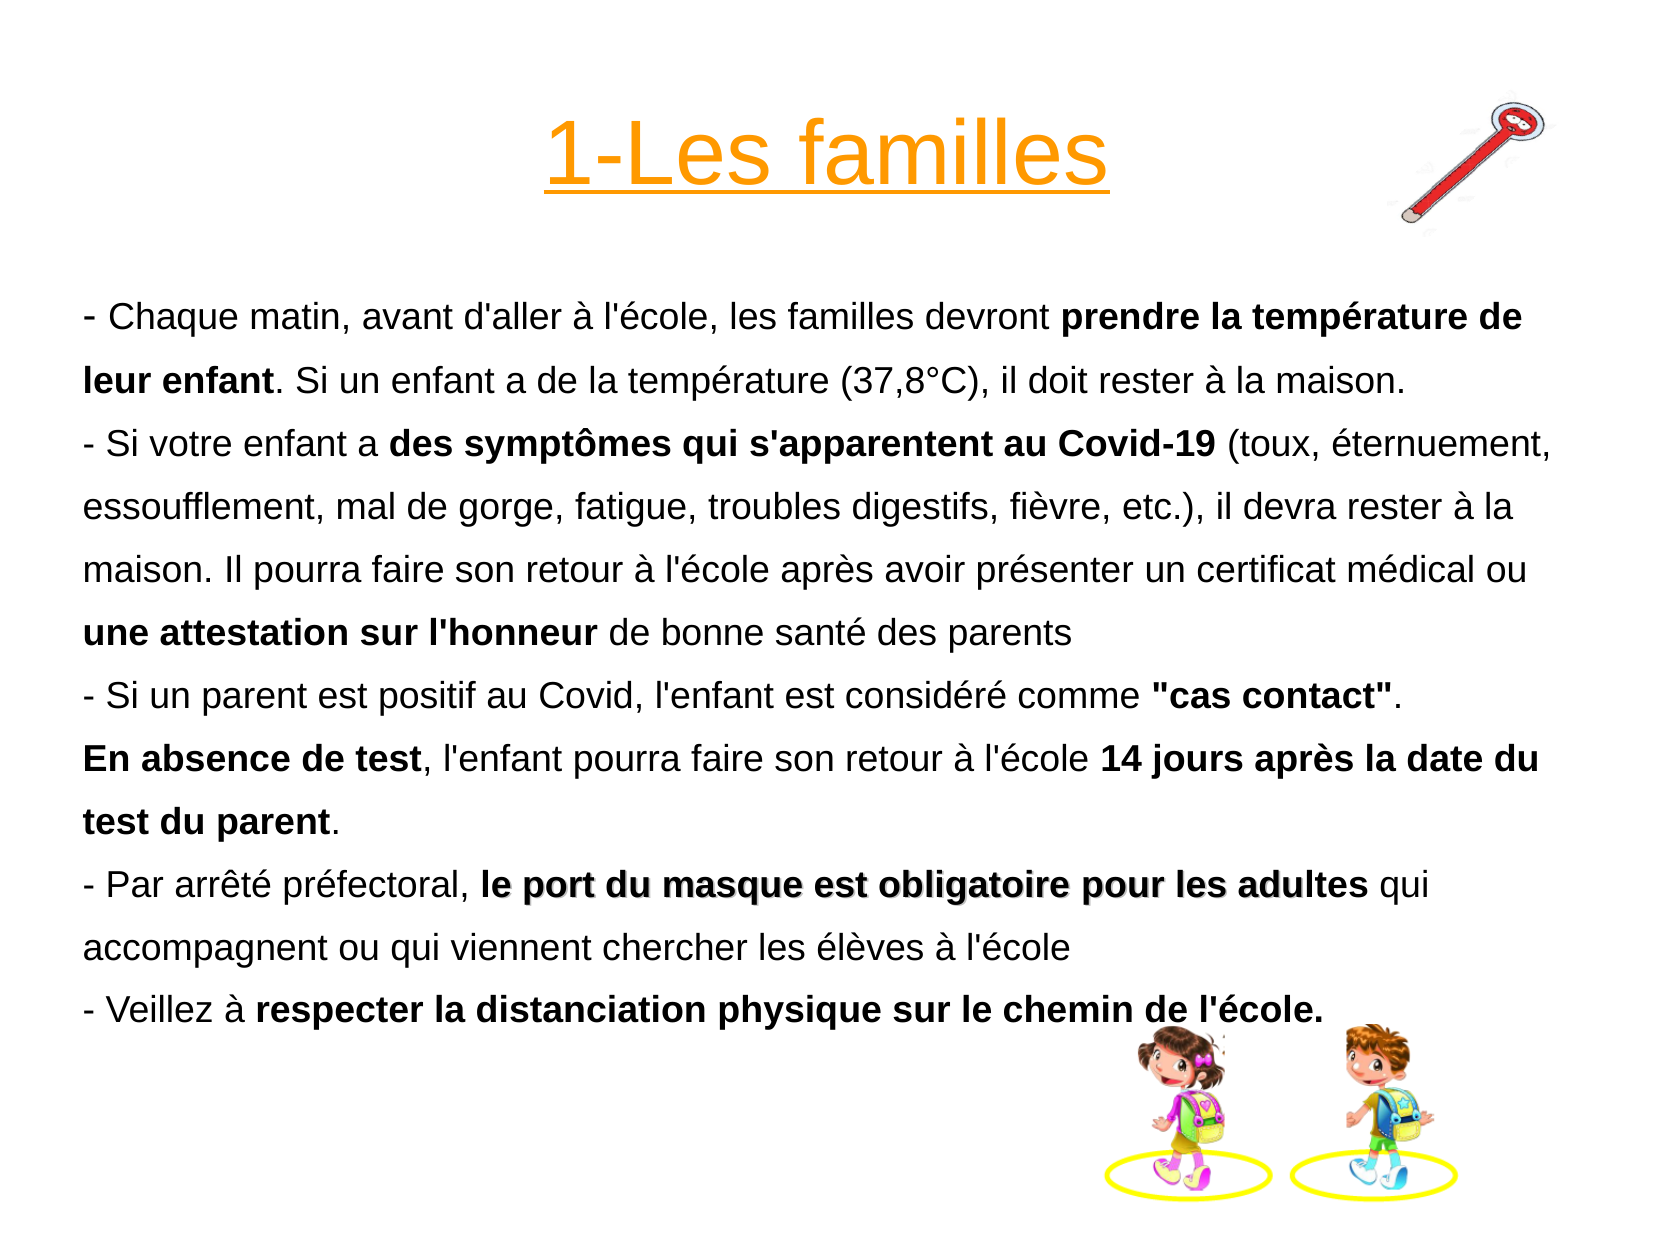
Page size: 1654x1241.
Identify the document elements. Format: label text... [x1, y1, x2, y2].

picture [1387, 88, 1565, 237]
picture [1092, 1024, 1477, 1211]
subtitle - Chaque matin, avant d'aller à l'école, les familles devront prendre la température de leur enfant. Si un enfant a de la température (37,8°C), il doit rester à la maison. - Si votre enfant a des symptômes qui s'apparentent au Covid-19 (toux, éternuement, essoufflement, mal de gorge, fatigue, troubles digestifs, fièvre, etc.), il devra rester à la maison. Il pourra faire son retour à l'école après avoir présenter un certificat médical ou une attestation sur l'honneur de bonne santé des parents - Si un parent est positif au Covid, l'enfant est considéré comme "cas contact". En absence de test, l'enfant pourra faire son retour à l'école 14 jours après la date du test du parent. - Par arrêté préfectoral, le port du masque est obligatoire pour les adultes qui accompagnent ou qui viennent chercher les élèves à l'école - Veillez à respecter la distanciation physique sur le chemin de l'école. [82, 272, 1571, 1028]
title 1-Les familles [82, 49, 1571, 257]
